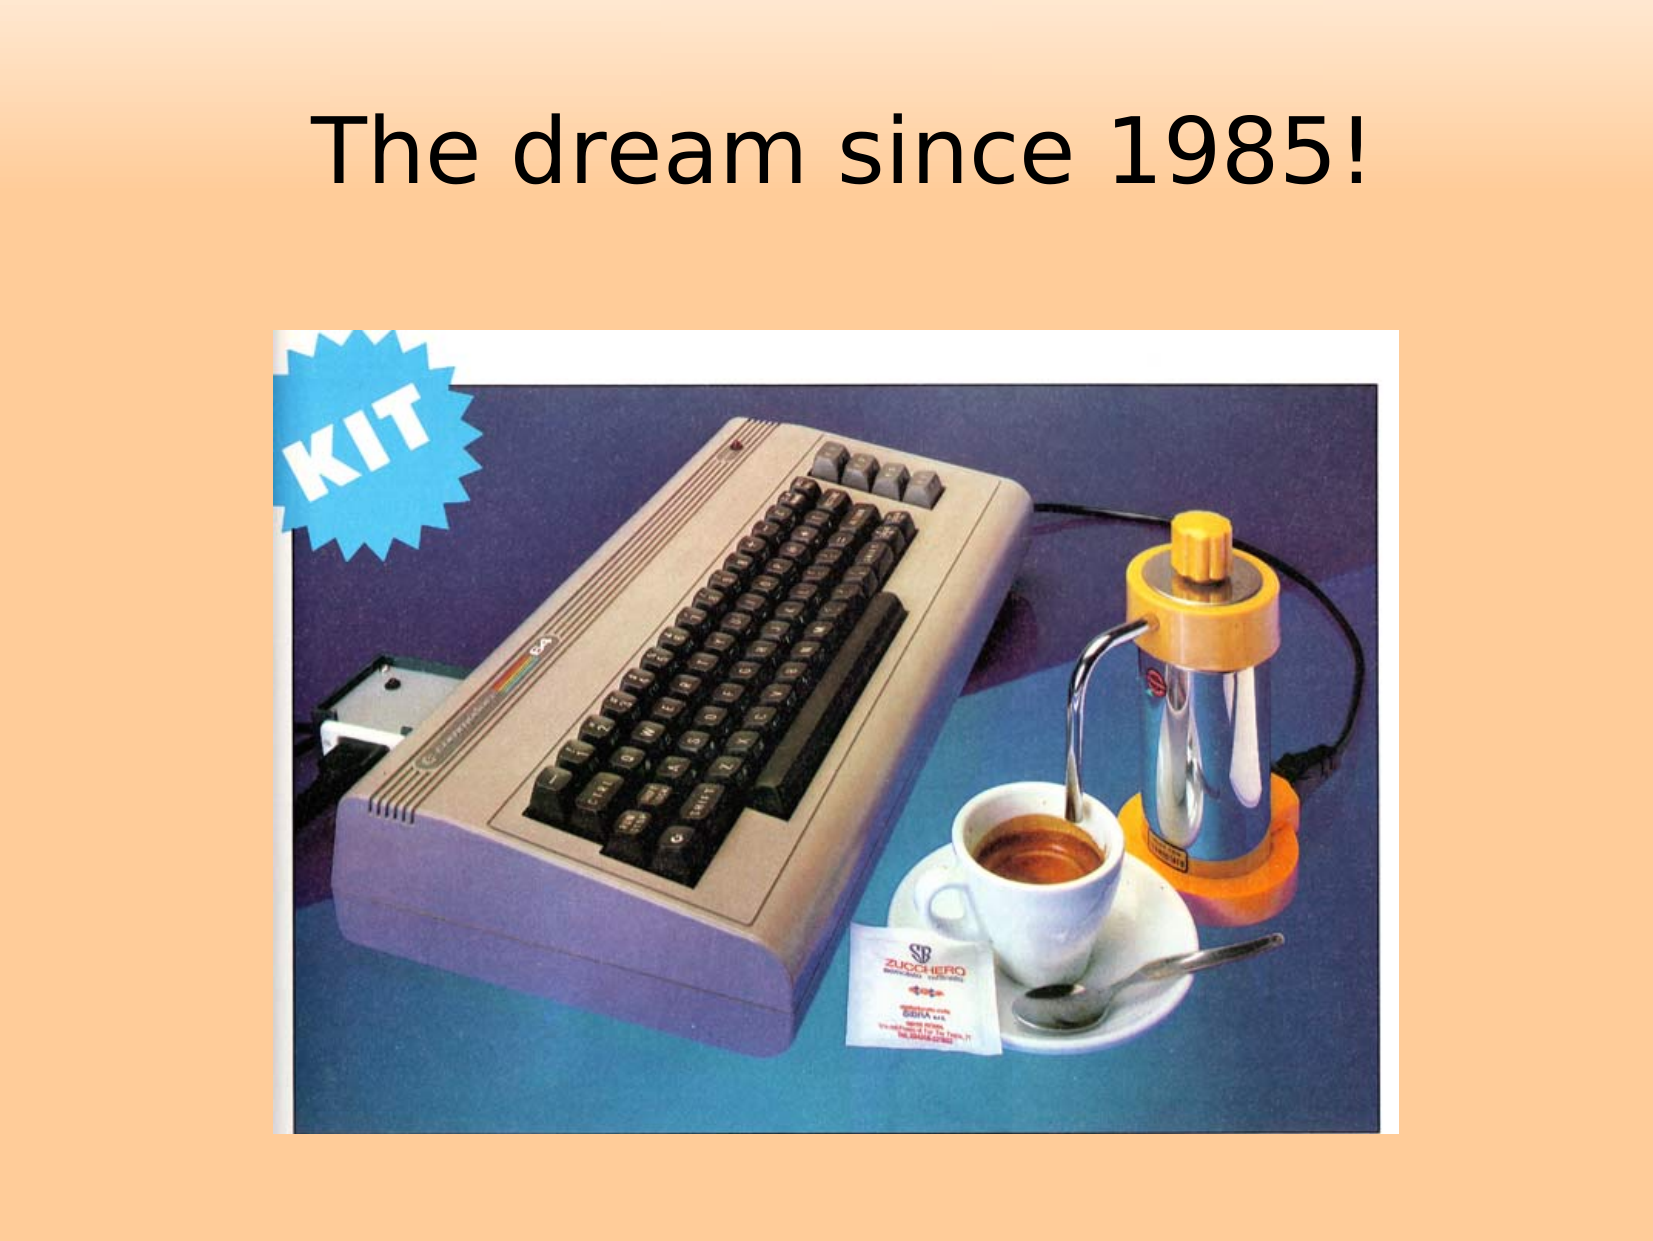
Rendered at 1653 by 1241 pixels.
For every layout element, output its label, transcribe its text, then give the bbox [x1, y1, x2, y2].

title The dream since 1985! [82, 49, 1570, 257]
picture [0, 0, 1653, 188]
chart [82, 291, 1570, 1134]
